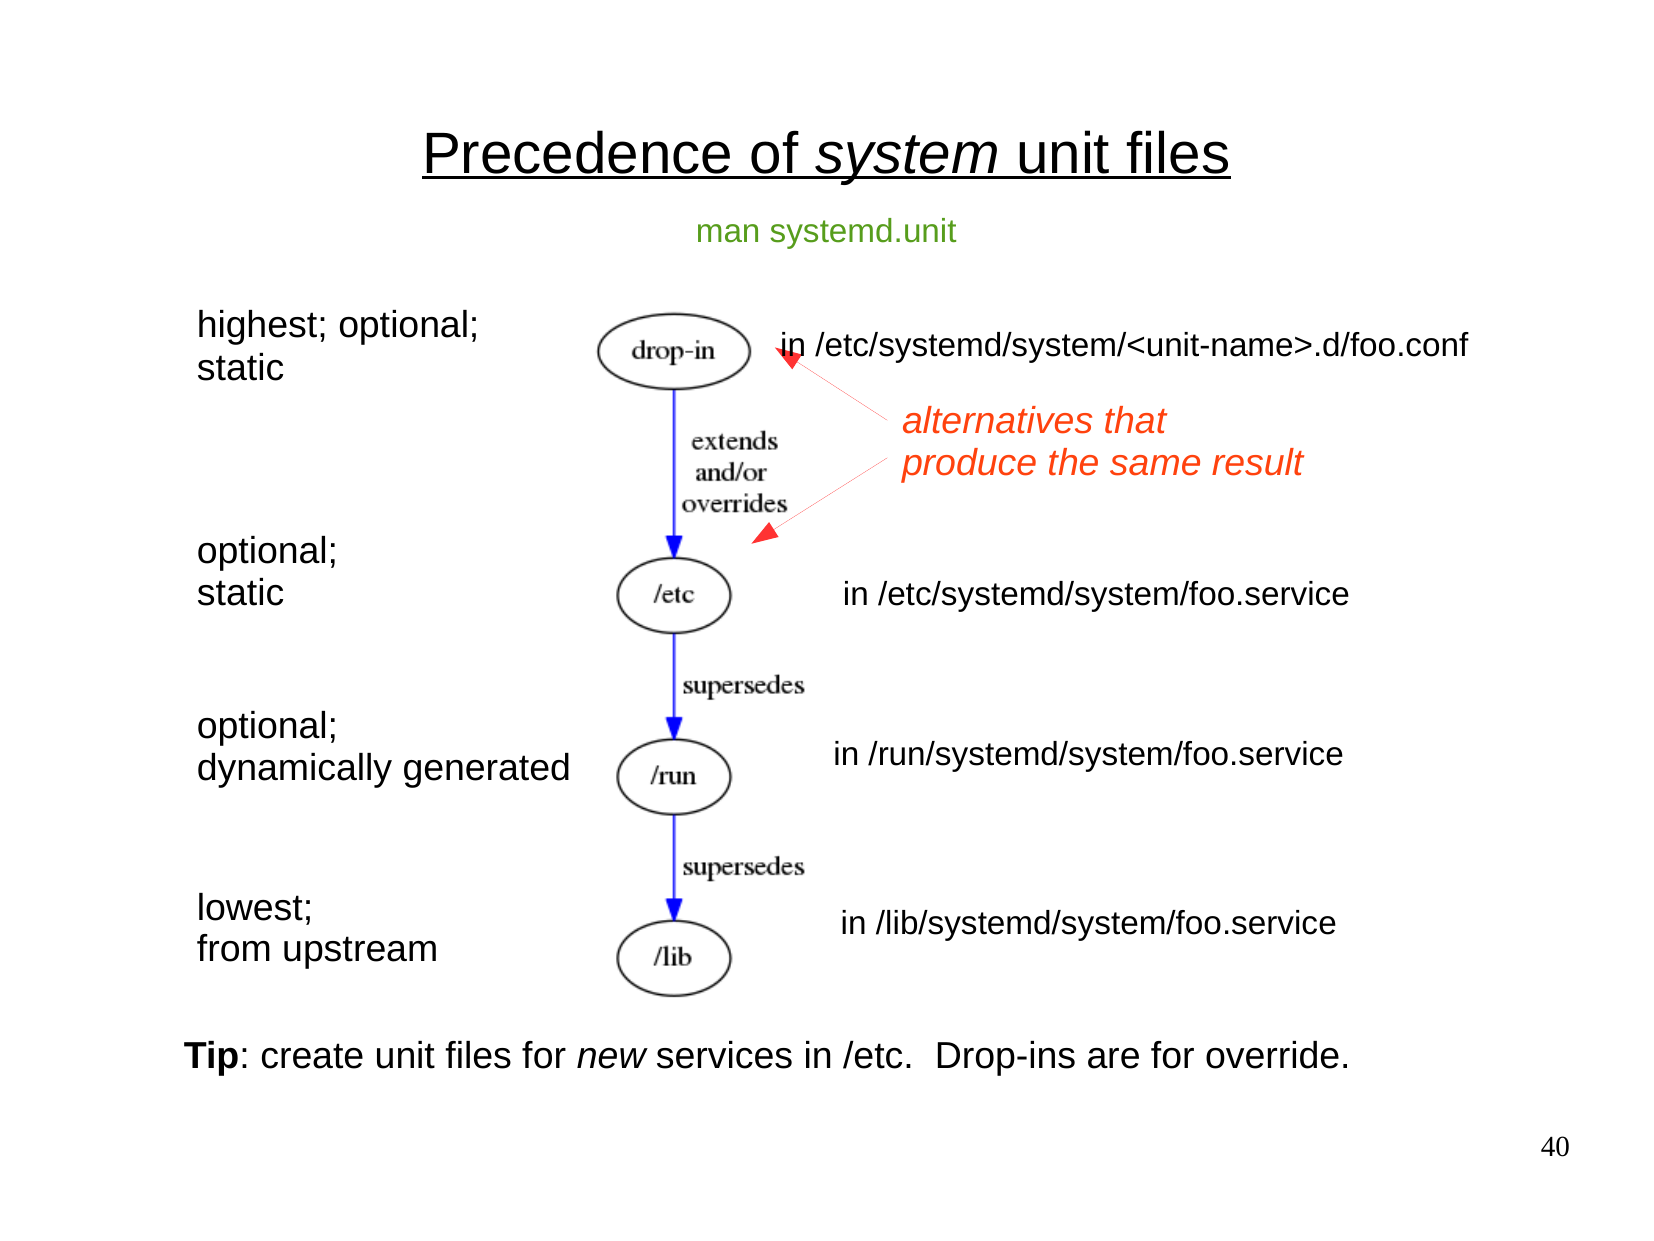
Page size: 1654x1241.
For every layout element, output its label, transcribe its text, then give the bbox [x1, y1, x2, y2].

text_box alternatives that produce the same result [887, 392, 1319, 491]
text_box man systemd.unit [681, 204, 972, 257]
text_box in /etc/systemd/system/<unit-name>.d/foo.conf [765, 318, 1485, 376]
text_box in /lib/systemd/system/foo.service [825, 896, 1353, 954]
text_box in /run/systemd/system/foo.service [818, 727, 1360, 785]
text_box lowest; from upstream [182, 878, 454, 978]
text_box in /etc/systemd/system/foo.service [828, 568, 1366, 626]
text_box highest; optional; static [182, 296, 545, 396]
picture [590, 306, 814, 1005]
text_box optional; dynamically generated [182, 696, 585, 796]
text_box Tip: create unit files for new services in /etc. Drop-ins are for override. [168, 1027, 1367, 1084]
text_box optional; static [182, 521, 545, 621]
title Precedence of system unit files [82, 49, 1571, 257]
